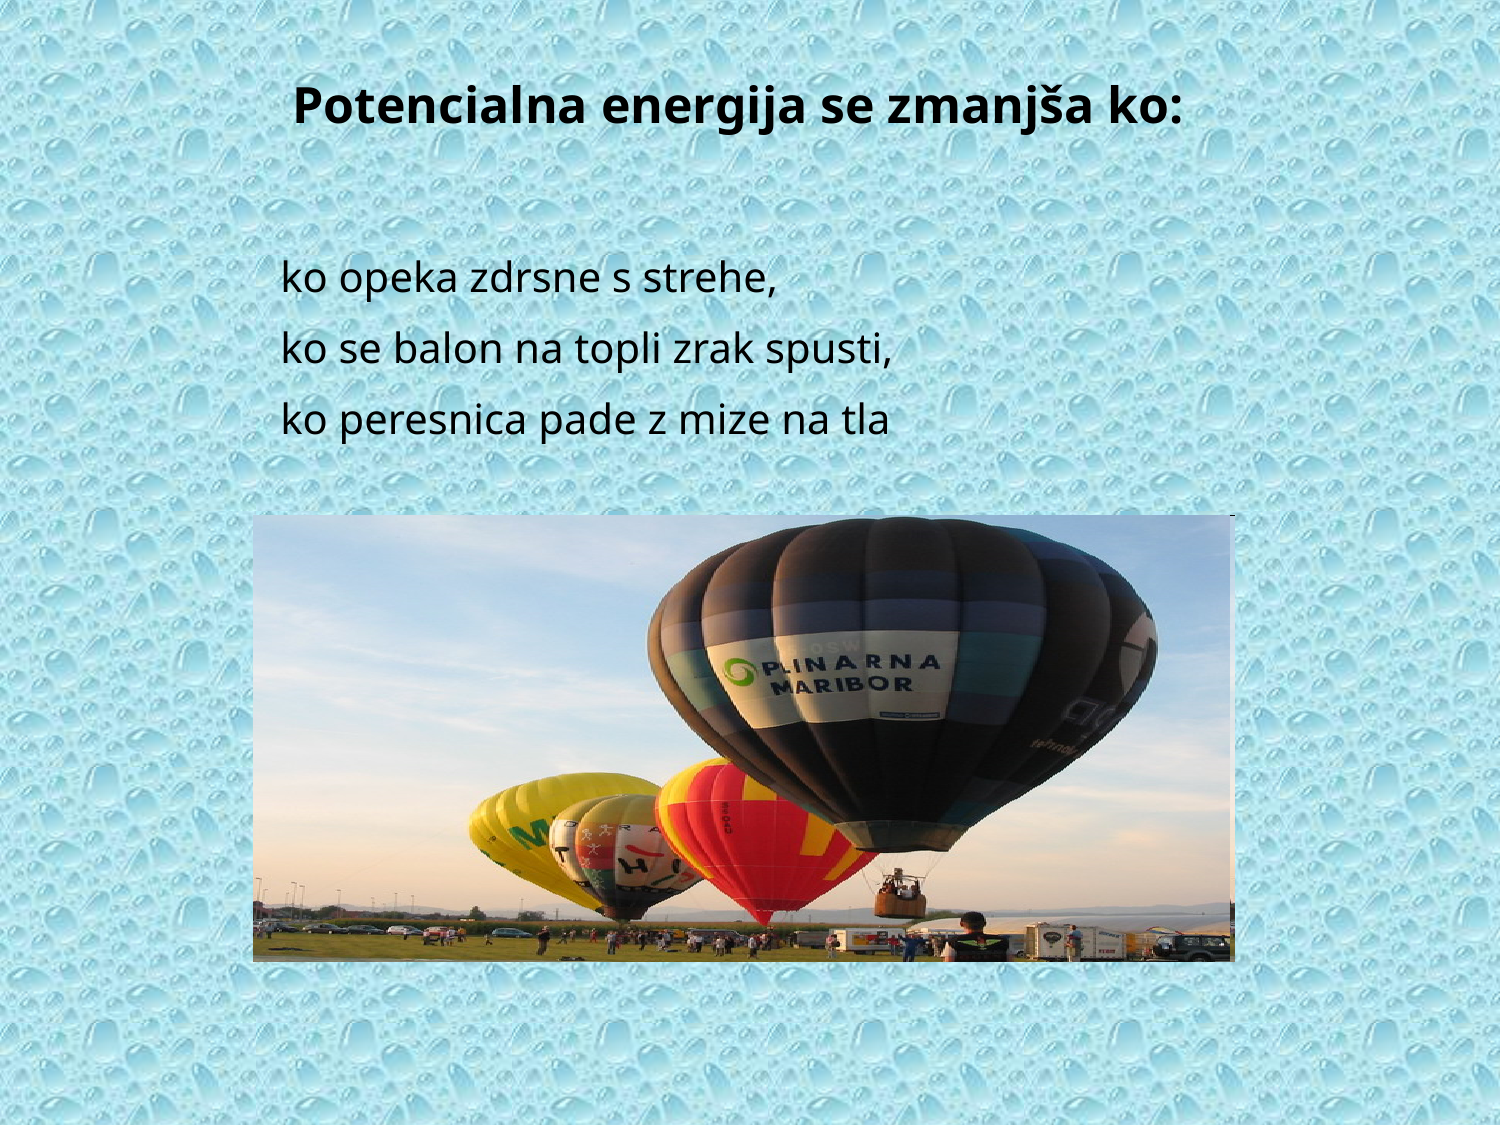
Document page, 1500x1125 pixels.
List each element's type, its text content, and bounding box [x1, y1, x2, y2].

text_box Potencialna energija se zmanjša ko: [277, 66, 1259, 142]
text_box ko opeka zdrsne s strehe, ko se balon na topli zrak spusti, ko peresnica pade z mize na tla [265, 243, 1211, 451]
picture [0, 0, 1500, 1125]
